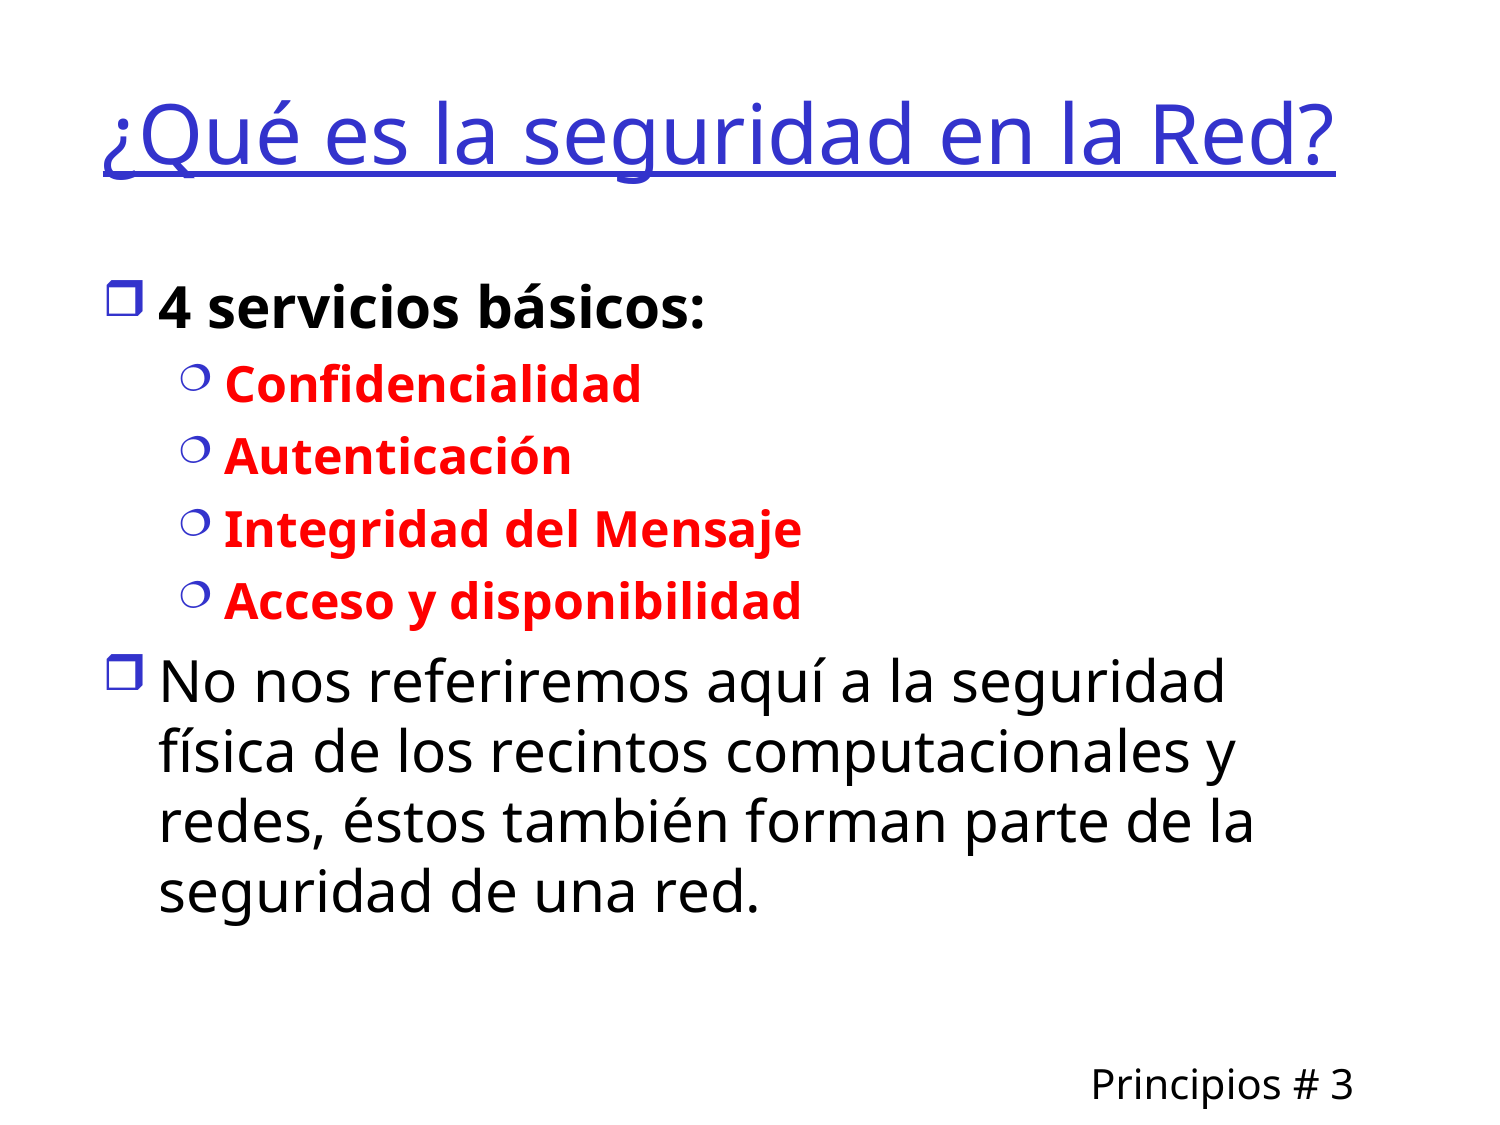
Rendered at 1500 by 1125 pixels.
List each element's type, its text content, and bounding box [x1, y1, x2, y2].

list 4 servicios básicos: Confidencialidad Autenticación Integridad del Mensaje Acceso y disponibilidad No nos referiremos aquí a la seguridad física de los recintos computacionales y redes, éstos también forman parte de la seguridad de una red. [87, 262, 1363, 1026]
title ¿Qué es la seguridad en la Red? [87, 23, 1473, 239]
